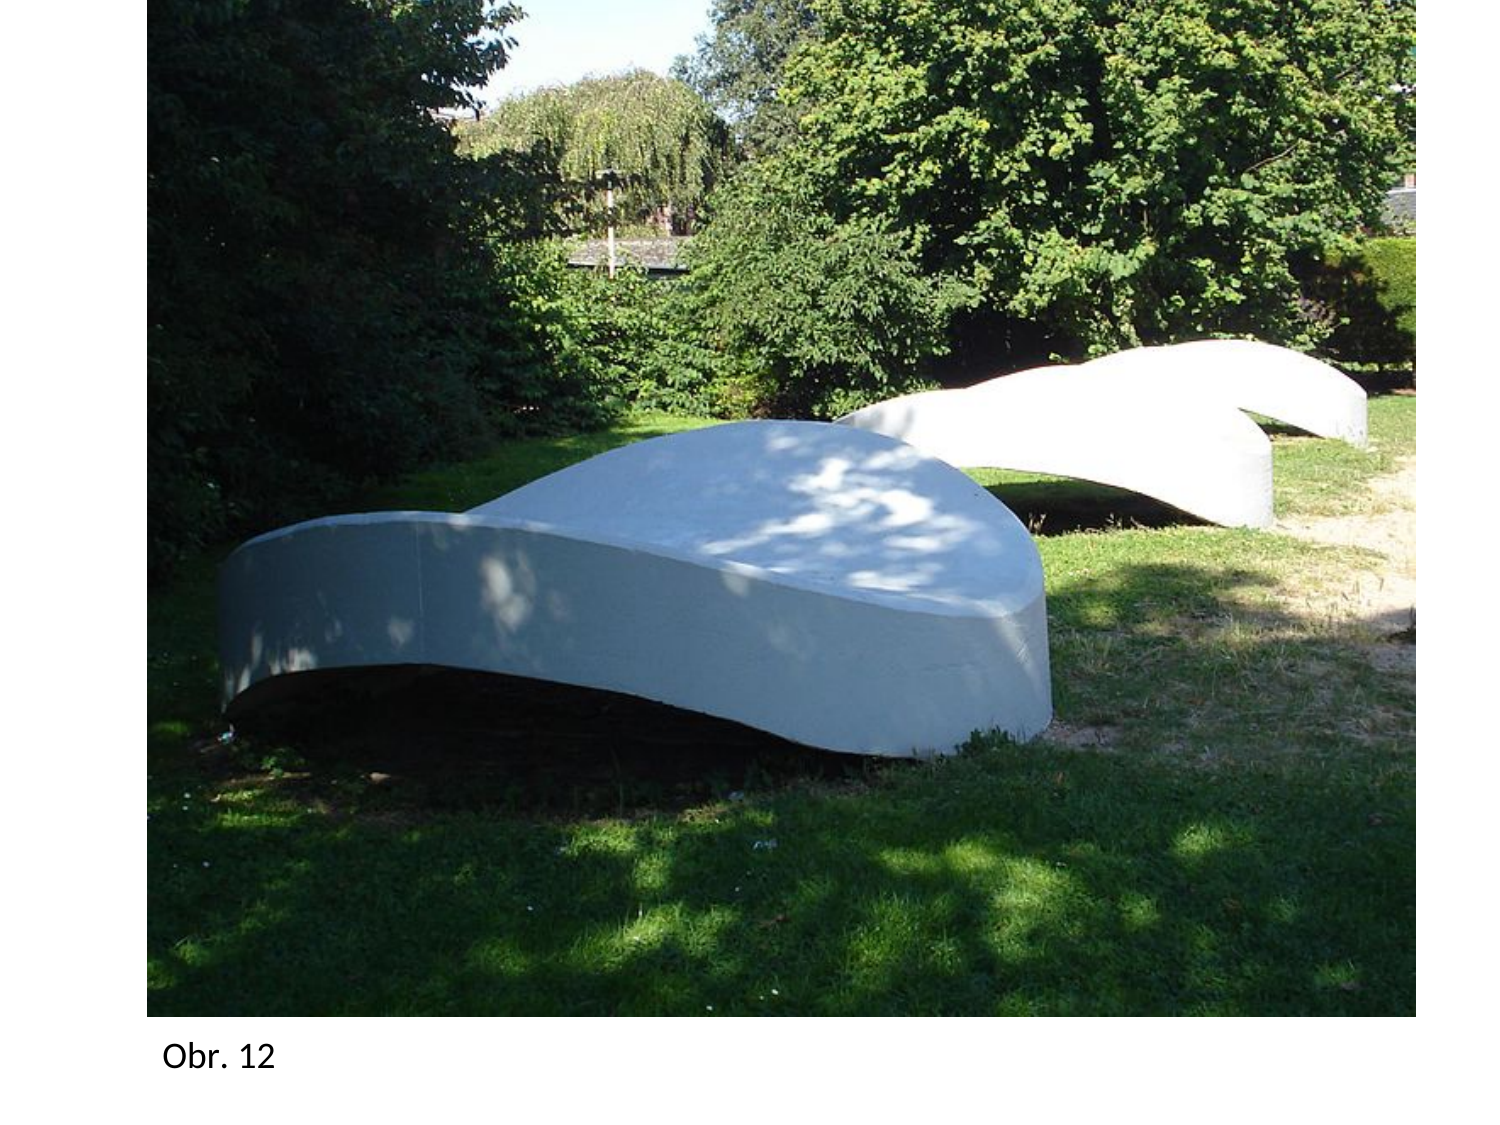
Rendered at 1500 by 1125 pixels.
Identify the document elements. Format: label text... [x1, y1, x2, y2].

text_box [147, 0, 1416, 1017]
text_box Obr. 12 [147, 1023, 336, 1084]
